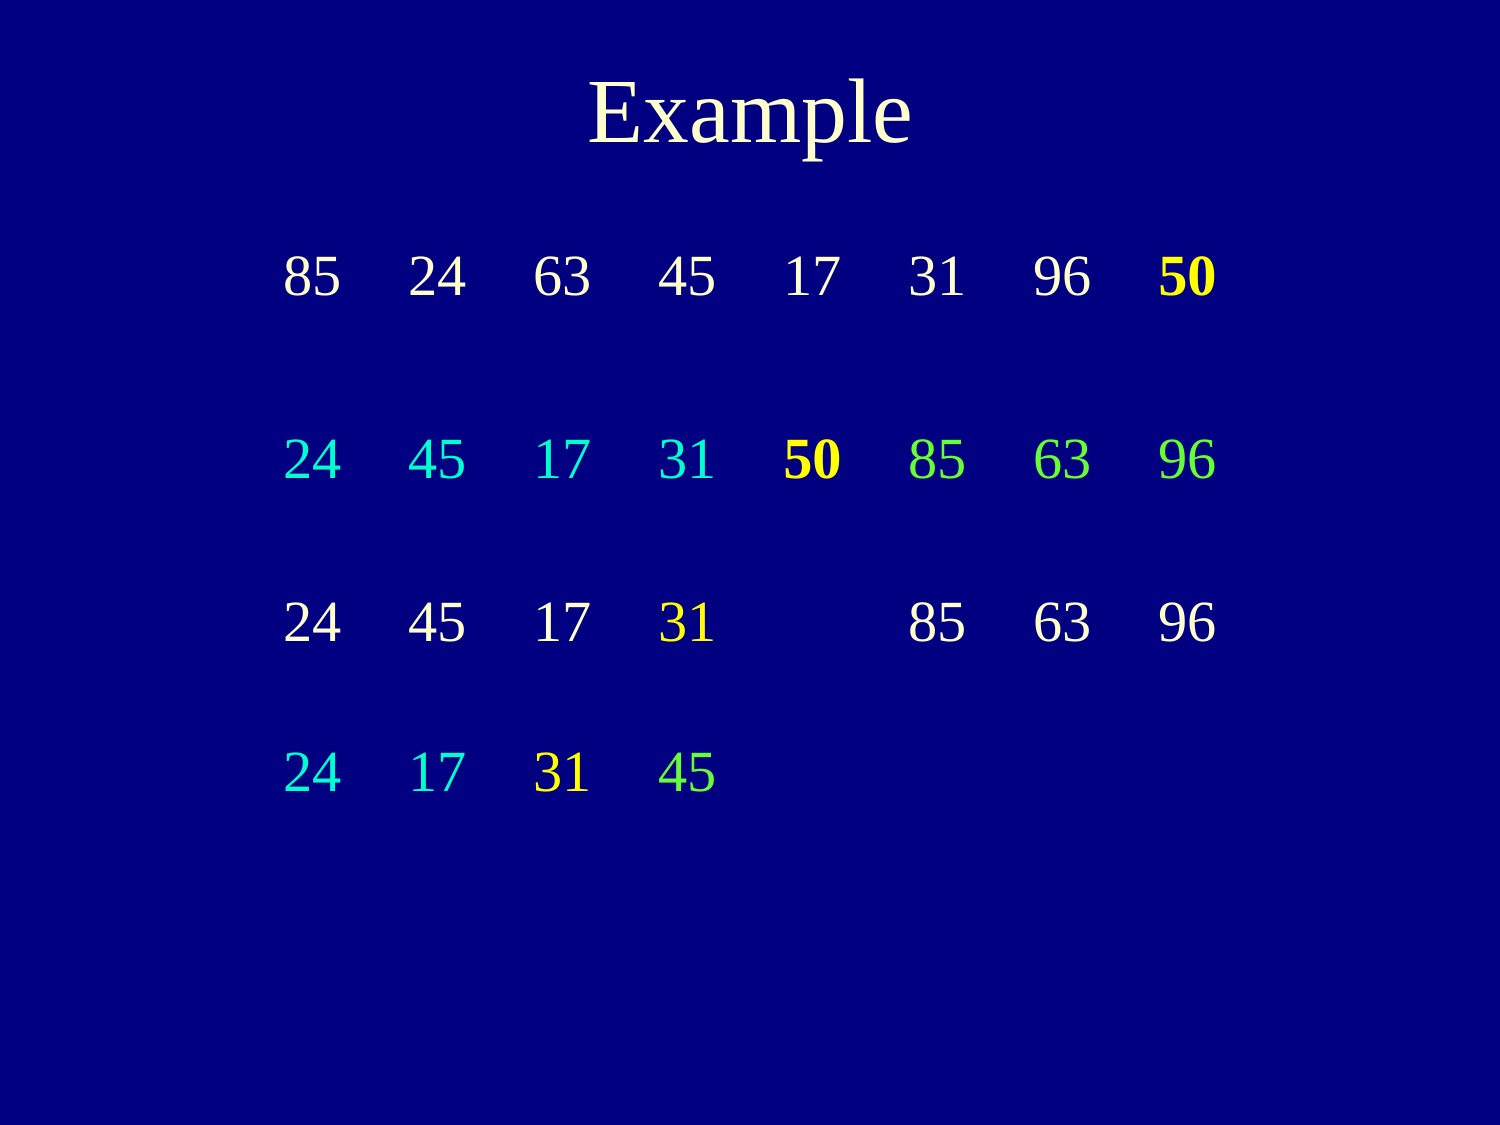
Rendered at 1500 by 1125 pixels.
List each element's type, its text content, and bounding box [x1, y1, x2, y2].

table_header 31 [625, 413, 750, 512]
table_header 17 [750, 229, 875, 325]
table_header 85 [875, 413, 1000, 512]
table_header 17 [500, 413, 625, 512]
table_header 63 [1000, 575, 1125, 675]
table_header 31 [500, 725, 625, 825]
table_header 31 [625, 575, 750, 675]
title Example [22, 43, 1480, 169]
table_header 17 [375, 725, 500, 825]
table_header 96 [1125, 575, 1250, 675]
table_header 24 [250, 575, 375, 675]
table_header 24 [250, 725, 375, 825]
table_header 96 [1125, 413, 1250, 512]
table_header 45 [375, 413, 500, 512]
table_header 50 [1125, 229, 1250, 325]
table_header 24 [375, 229, 500, 325]
table_header 31 [875, 229, 1000, 325]
table_header 96 [1000, 229, 1125, 325]
table_header 17 [500, 575, 625, 675]
table_header 45 [375, 575, 500, 675]
table_header 85 [875, 575, 1000, 675]
table_header 63 [1000, 413, 1125, 512]
table_header 45 [625, 229, 750, 325]
table_header 45 [625, 725, 750, 825]
table_header 63 [500, 229, 625, 325]
table_header 50 [750, 413, 875, 512]
table_header 24 [250, 413, 375, 512]
table_header 85 [250, 229, 375, 325]
